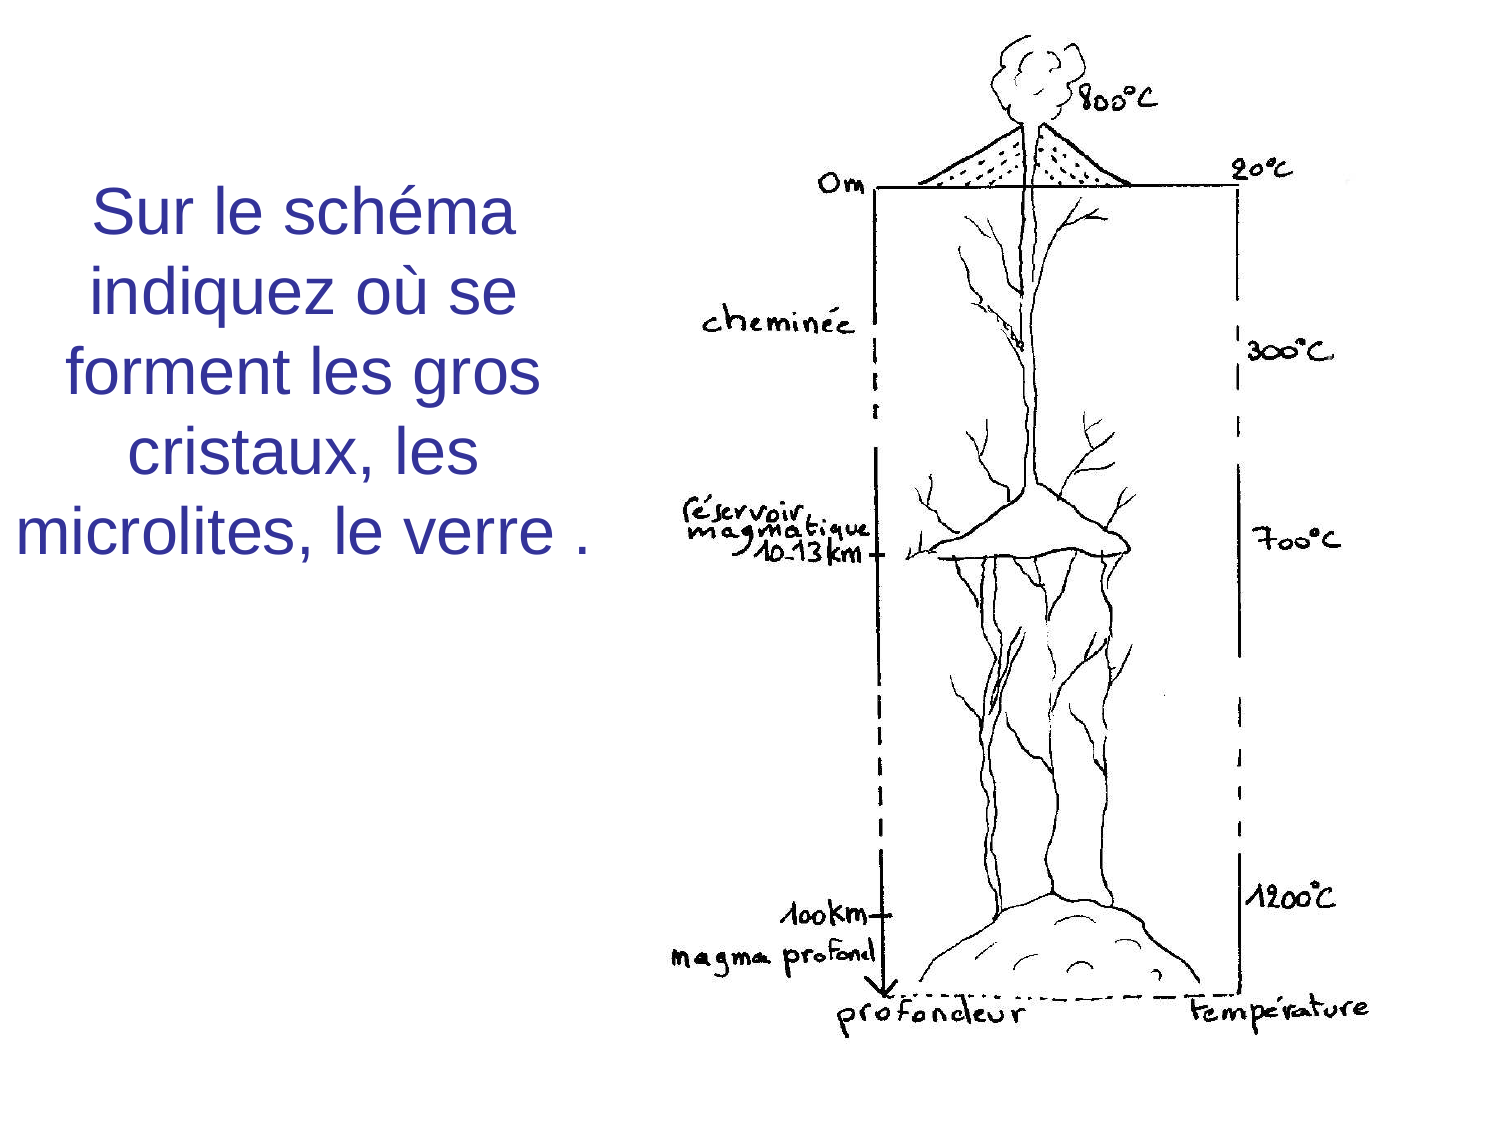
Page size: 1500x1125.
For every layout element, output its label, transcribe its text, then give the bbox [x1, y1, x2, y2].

title Sur le schéma indiquez où se forment les gros cristaux, les microlites, le verre . [0, 159, 609, 576]
picture [666, 0, 1388, 1063]
